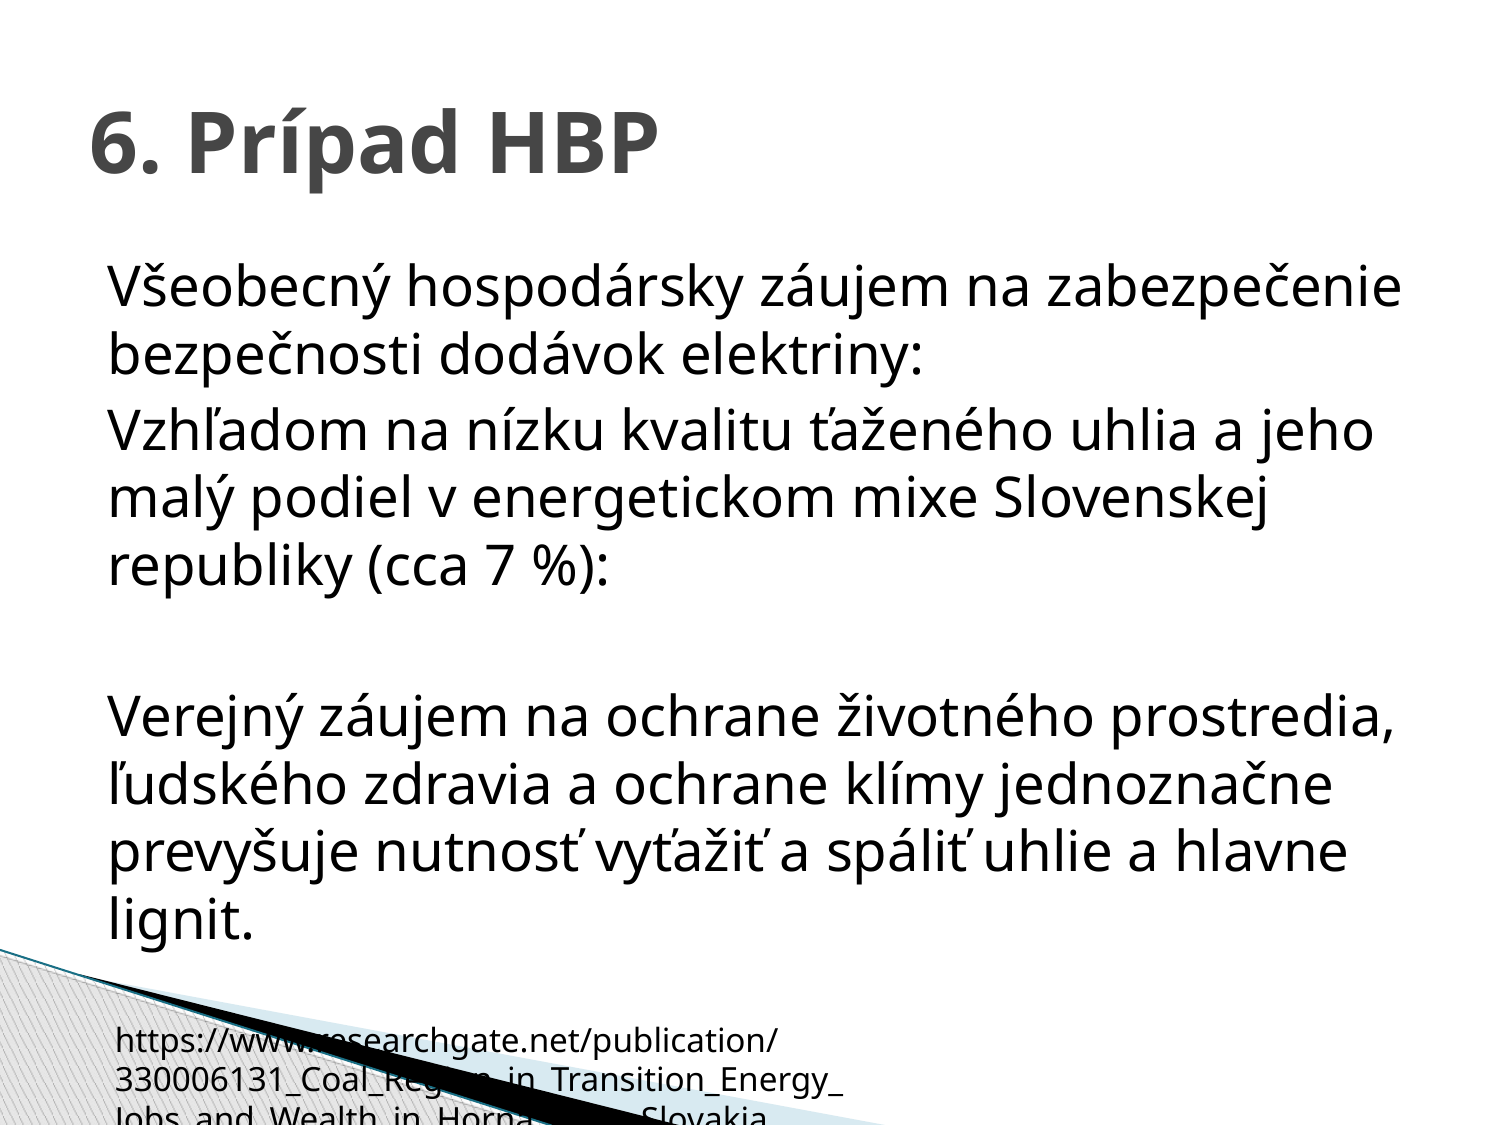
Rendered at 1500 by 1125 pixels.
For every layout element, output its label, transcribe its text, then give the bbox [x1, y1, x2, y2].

list Všeobecný hospodársky záujem na zabezpečenie bezpečnosti dodávok elektriny: Vzhľadom na nízku kvalitu ťaženého uhlia a jeho malý podiel v energetickom mixe Slovenskej republiky (cca 7 %): Verejný záujem na ochrane životného prostredia, ľudského zdravia a ochrane klímy jednoznačne prevyšuje nutnosť vyťažiť a spáliť uhlie a hlavne lignit. [75, 243, 1425, 986]
title 6. Prípad HBP [75, 45, 1425, 233]
text_box https://www.researchgate.net/publication/330006131_Coal_Region_in_Transition_Energy_ Jobs_and_Wealth_in_Horna_Nitra_Slovakia [100, 1011, 1365, 1125]
